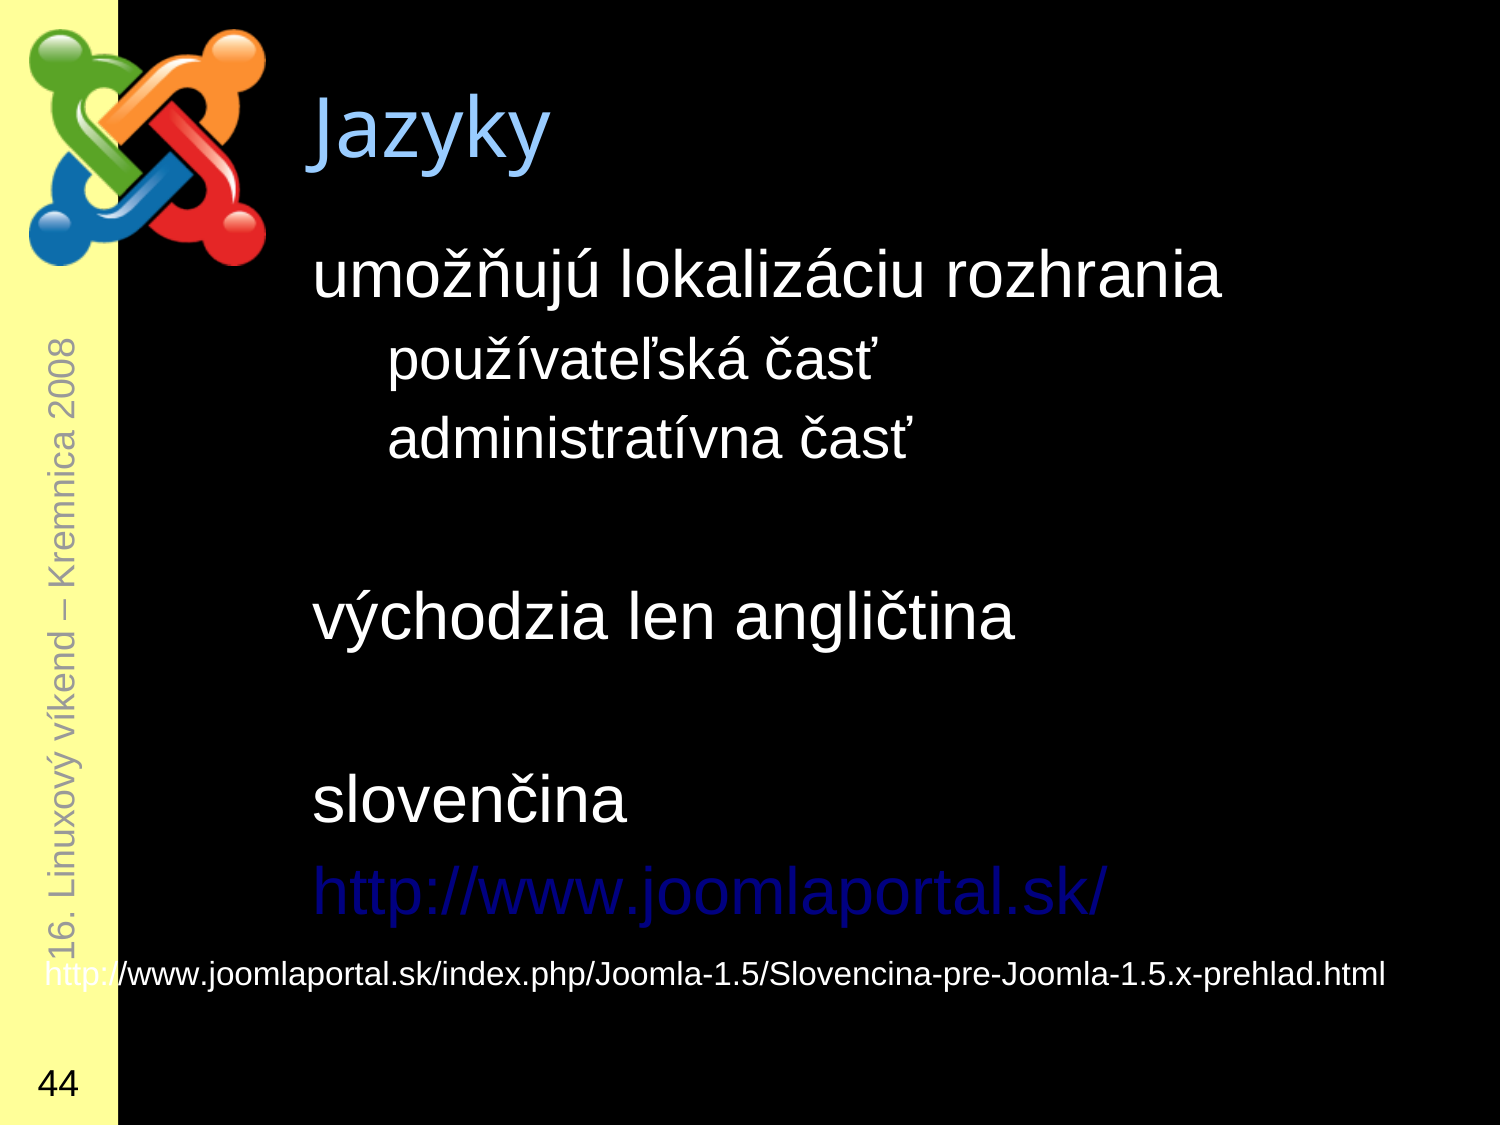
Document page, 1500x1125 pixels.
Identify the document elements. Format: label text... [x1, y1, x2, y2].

title Jazyky [312, 24, 1450, 226]
list umožňujú lokalizáciu rozhrania používateľská časť administratívna časť východzia len angličtina slovenčina http://www.joomlaportal.sk/ [312, 237, 1450, 944]
text_box http://www.joomlaportal.sk/index.php/Joomla-1.5/Slovencina-pre-Joomla-1.5.x-prehlad.html [29, 944, 1477, 1000]
picture [29, 29, 266, 266]
